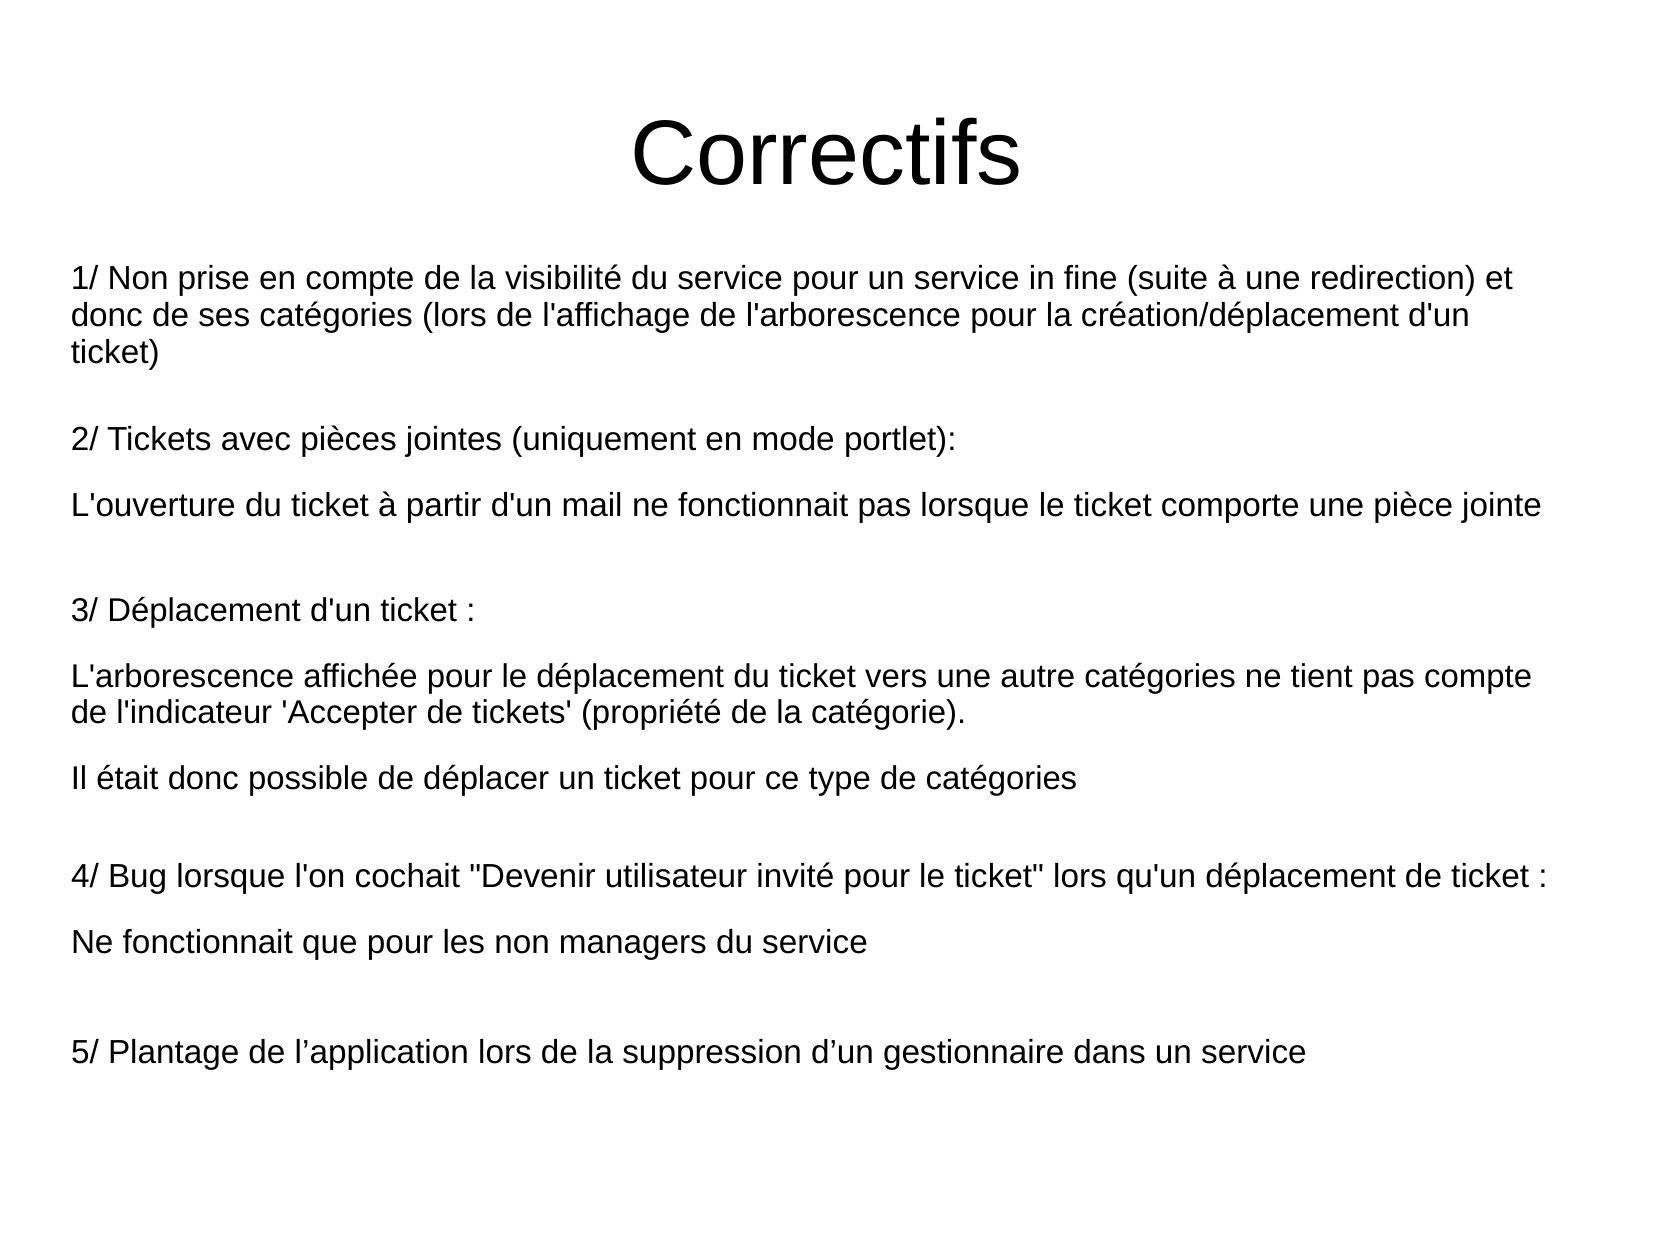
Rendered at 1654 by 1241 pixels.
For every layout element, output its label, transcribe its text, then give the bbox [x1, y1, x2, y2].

list 3/ Déplacement d'un ticket : L'arborescence affichée pour le déplacement du ticket vers une autre catégories ne tient pas compte de l'indicateur 'Accepter de tickets' (propriété de la catégorie). Il était donc possible de déplacer un ticket pour ce type de catégories [70, 591, 1560, 798]
list 1/ Non prise en compte de la visibilité du service pour un service in fine (suite à une redirection) et donc de ses catégories (lors de l'affichage de l'arborescence pour la création/déplacement d'un ticket) [70, 259, 1560, 390]
list 2/ Tickets avec pièces jointes (uniquement en mode portlet): L'ouverture du ticket à partir d'un mail ne fonctionnait pas lorsque le ticket comporte une pièce jointe [70, 420, 1559, 544]
title Correctifs [82, 49, 1571, 257]
list 5/ Plantage de l’application lors de la suppression d’un gestionnaire dans un service [70, 1033, 1560, 1164]
list 4/ Bug lorsque l'on cochait "Devenir utilisateur invité pour le ticket" lors qu'un déplacement de ticket : Ne fonctionnait que pour les non managers du service [70, 857, 1560, 1033]
